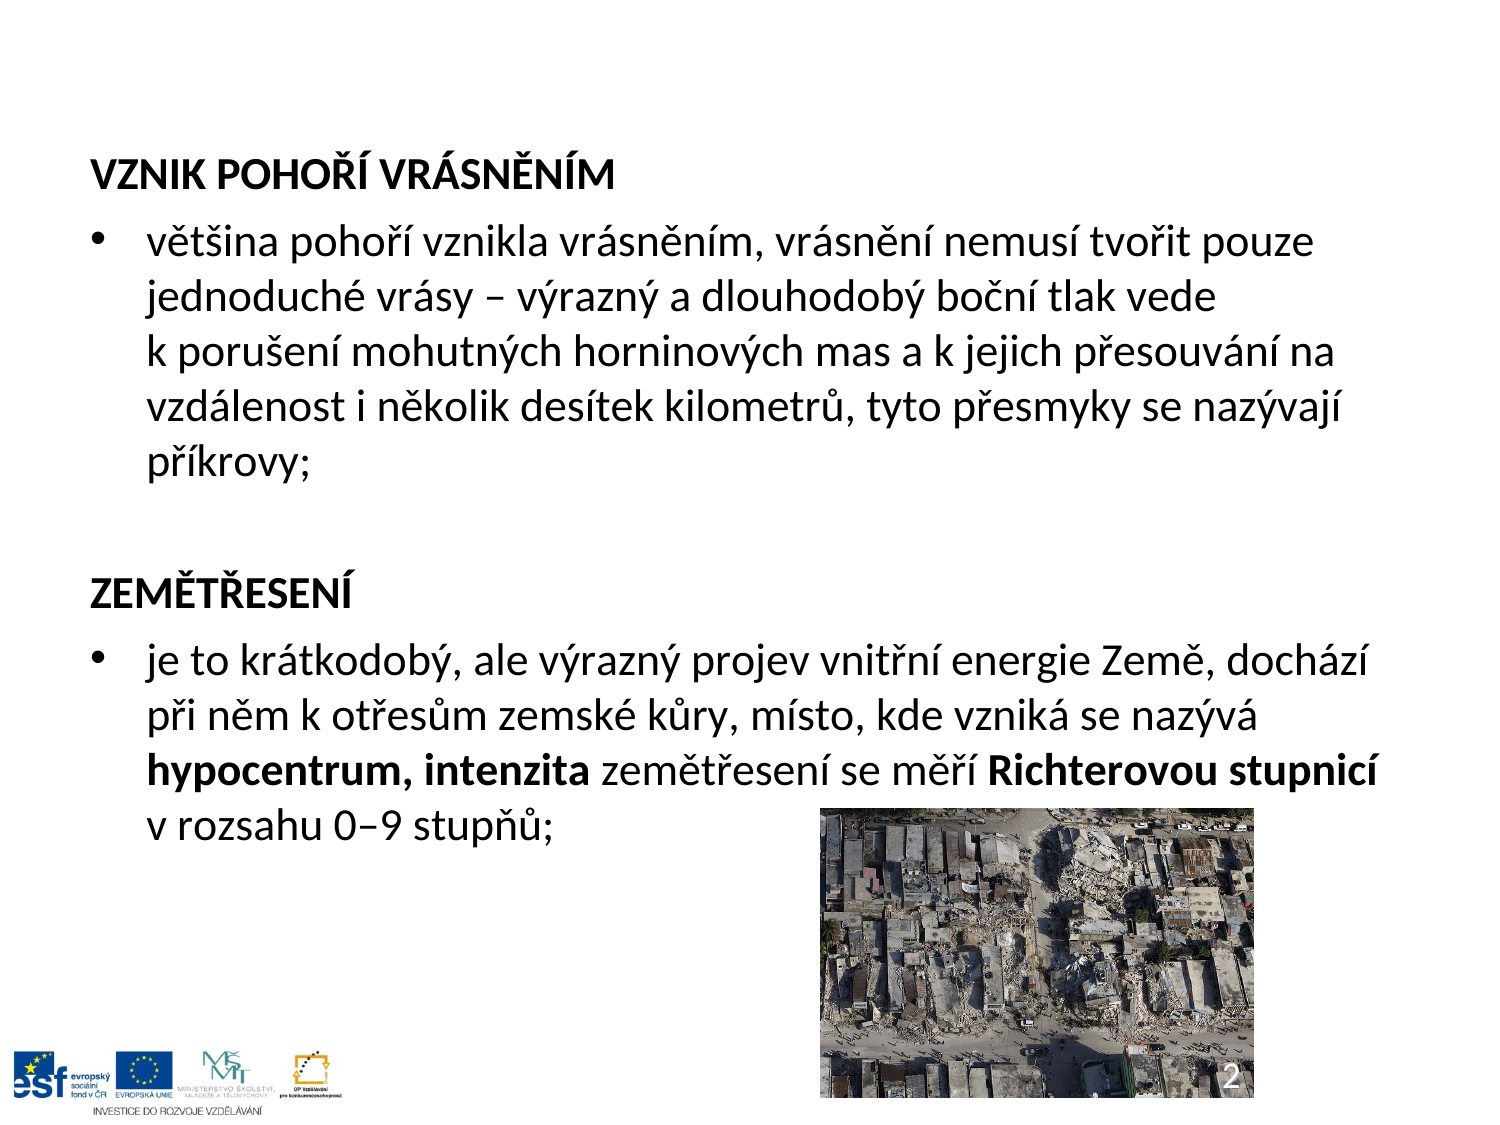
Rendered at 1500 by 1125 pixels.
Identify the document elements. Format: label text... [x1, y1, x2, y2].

picture [820, 808, 1254, 1098]
text_box 2 [1207, 1042, 1266, 1104]
list VZNIK POHOŘÍ VRÁSNĚNÍM většina pohoří vznikla vrásněním, vrásnění nemusí tvořit pouze jednoduché vrásy – výrazný a dlouhodobý boční tlak vede k porušení mohutných horninových mas a k jejich přesouvání na vzdálenost i několik desítek kilometrů, tyto přesmyky se nazývají příkrovy; ZEMĚTŘESENÍ je to krátkodobý, ale výrazný projev vnitřní energie Země, dochází při něm k otřesům zemské kůry, místo, kde vzniká se nazývá hypocentrum, intenzita zemětřesení se měří Richterovou stupnicí v rozsahu 0–9 stupňů; [75, 136, 1426, 1057]
picture [0, 1035, 351, 1125]
